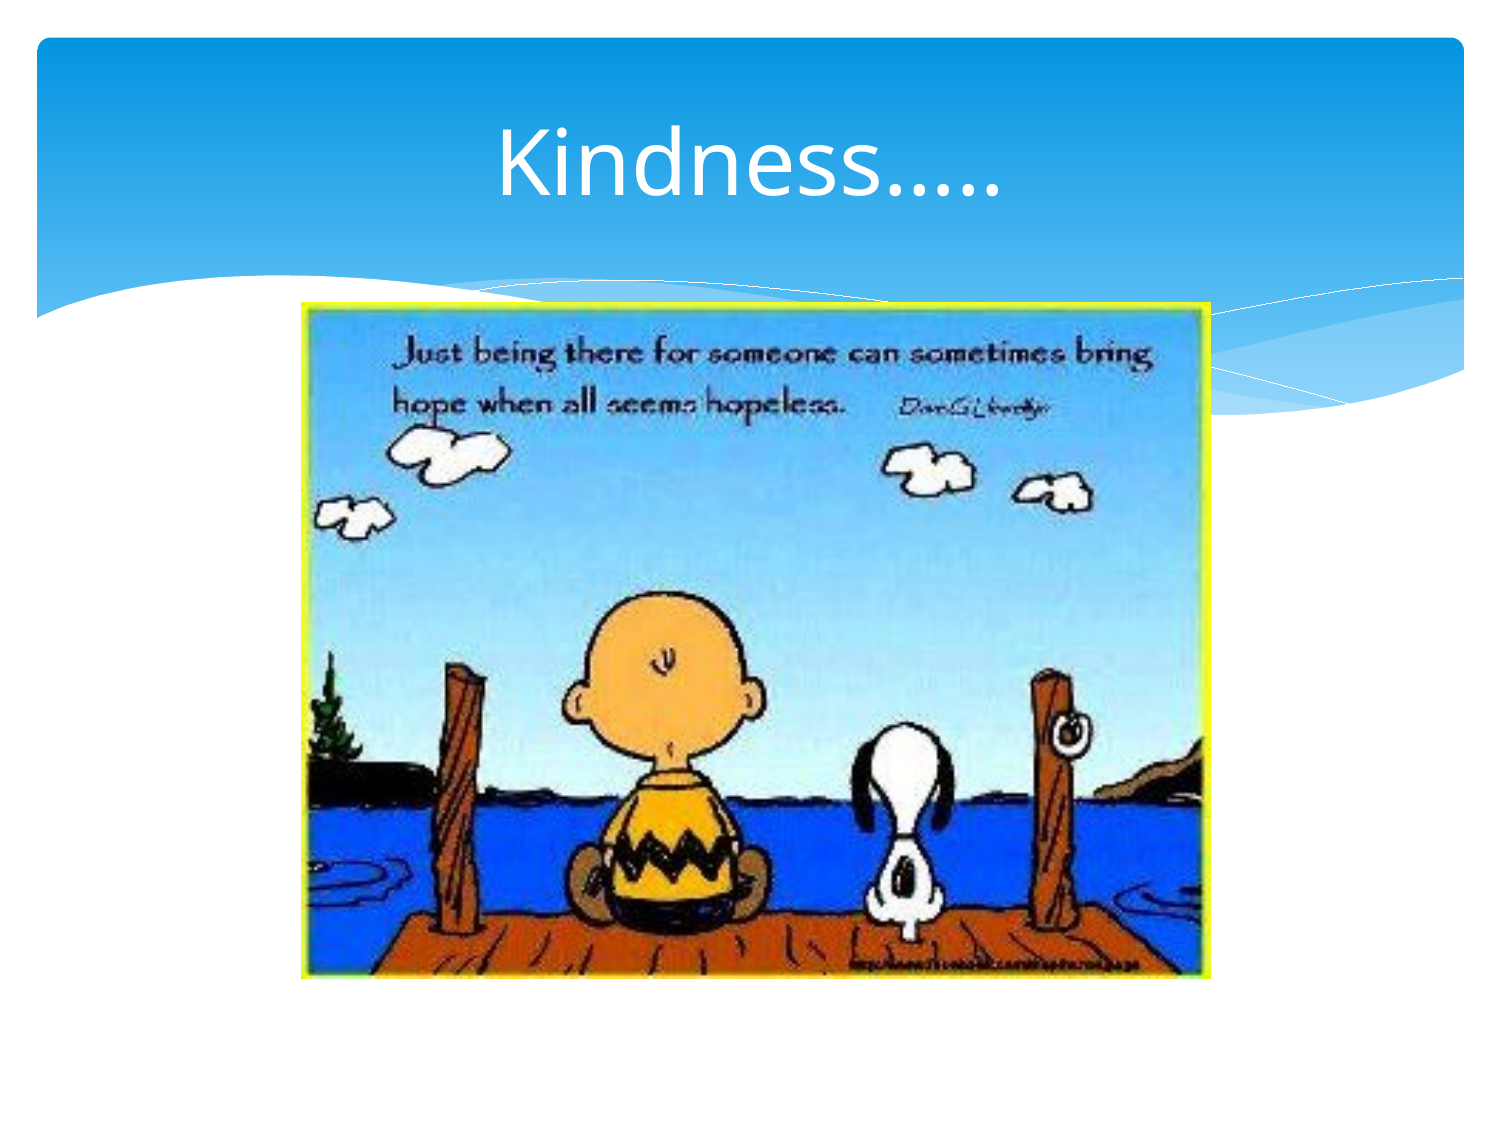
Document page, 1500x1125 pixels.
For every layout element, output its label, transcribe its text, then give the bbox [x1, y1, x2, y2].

picture [301, 302, 1211, 979]
title Kindness….. [75, 55, 1426, 262]
